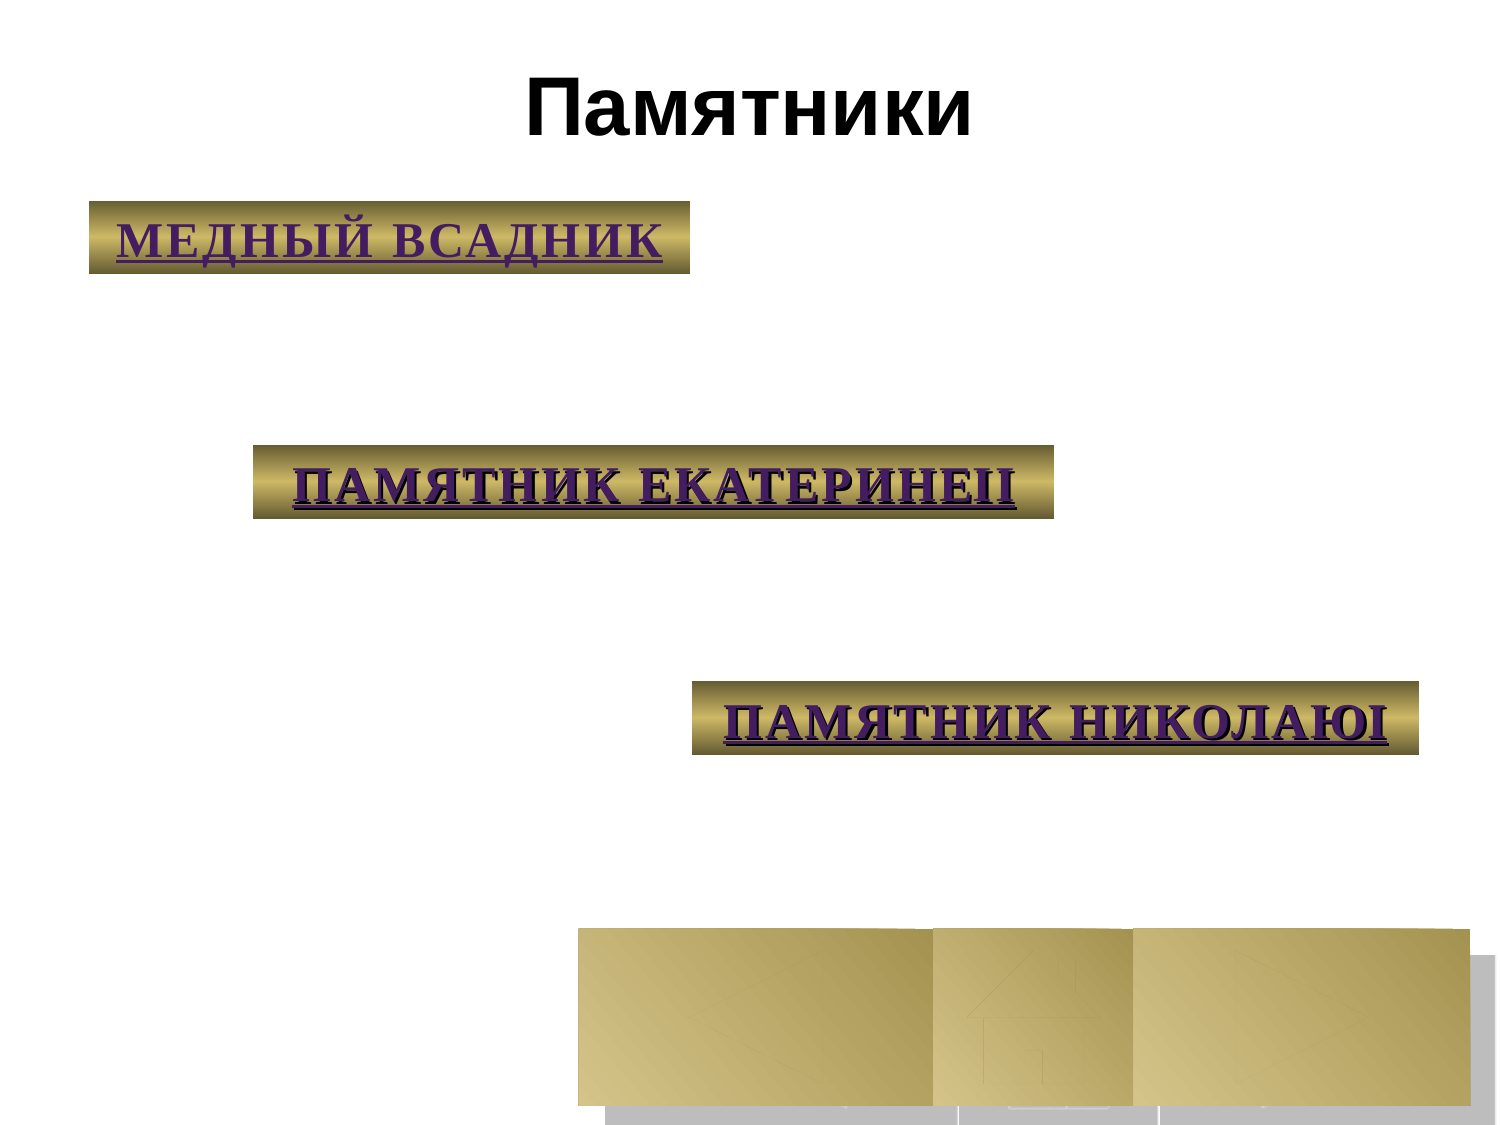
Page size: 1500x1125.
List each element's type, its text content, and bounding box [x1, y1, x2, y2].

title Памятники [75, 45, 1426, 233]
text_box ПАМЯТНИК ЕКАТЕРИНЕ II [252, 444, 1055, 519]
text_box [578, 928, 1471, 1106]
text_box МЕДНЫЙ ВСАДНИК [88, 200, 691, 275]
text_box ПАМЯТНИК НИКОЛАЮ I [691, 681, 1419, 756]
